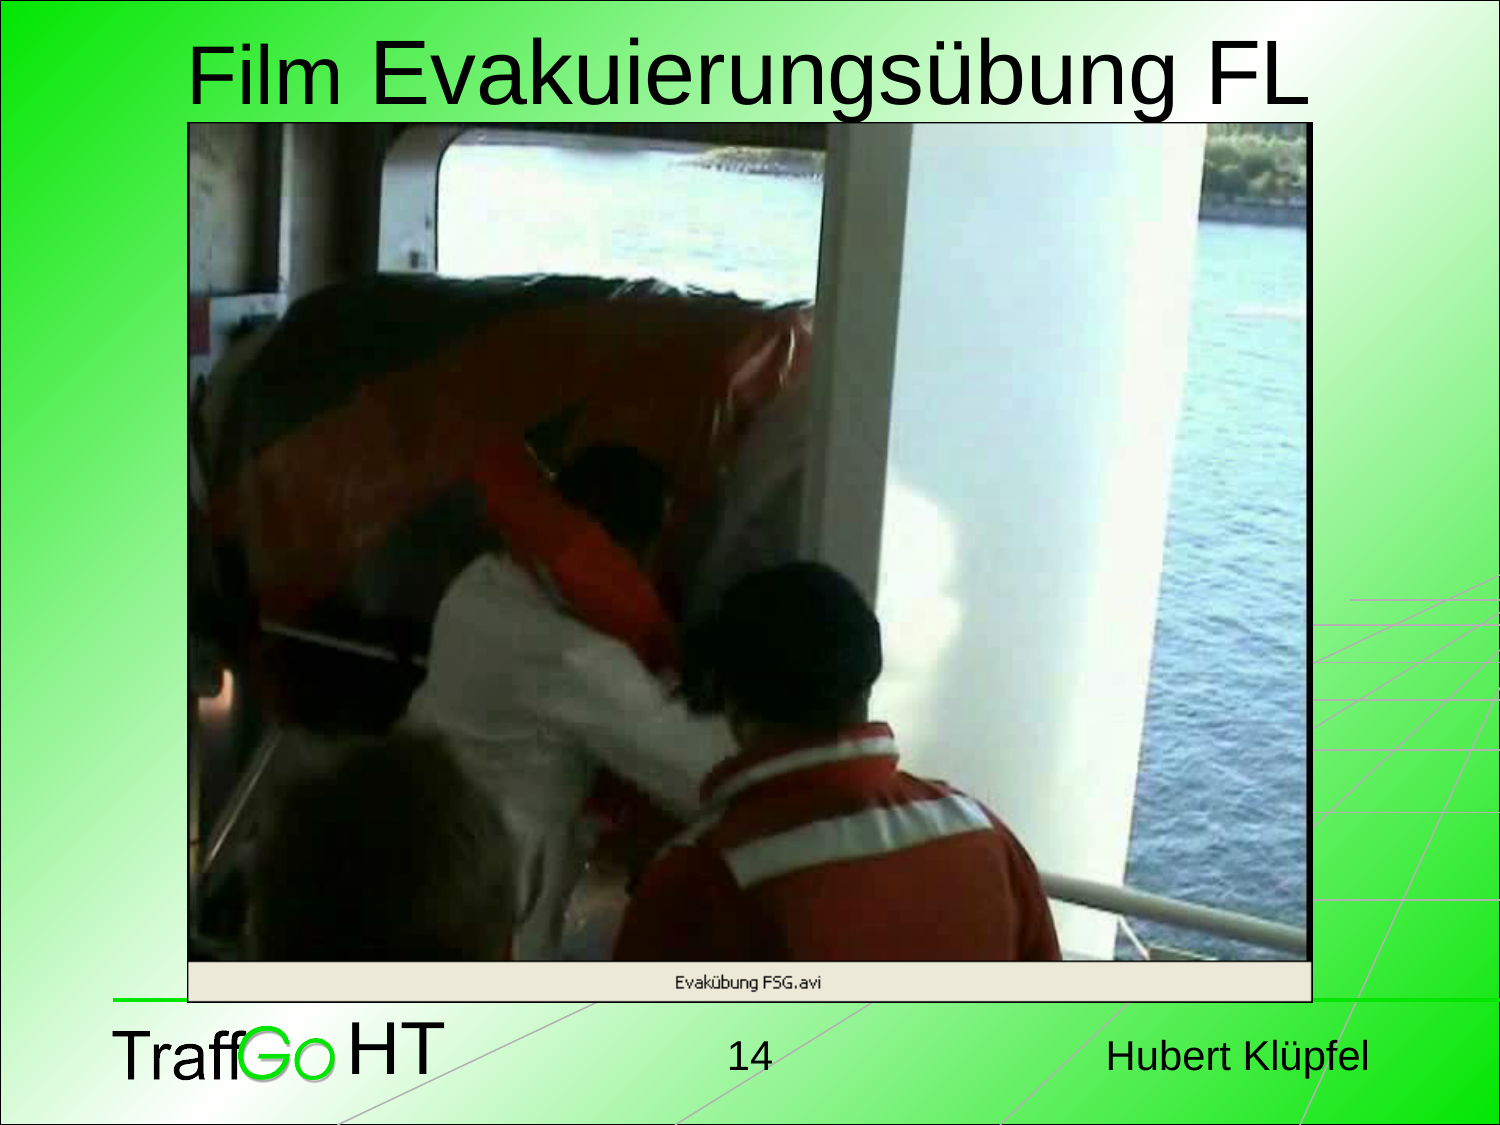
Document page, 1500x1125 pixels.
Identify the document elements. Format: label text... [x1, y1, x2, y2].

title Film Evakuierungsübung FL [112, 9, 1388, 136]
picture [187, 122, 1313, 1003]
picture [112, 1024, 338, 1085]
